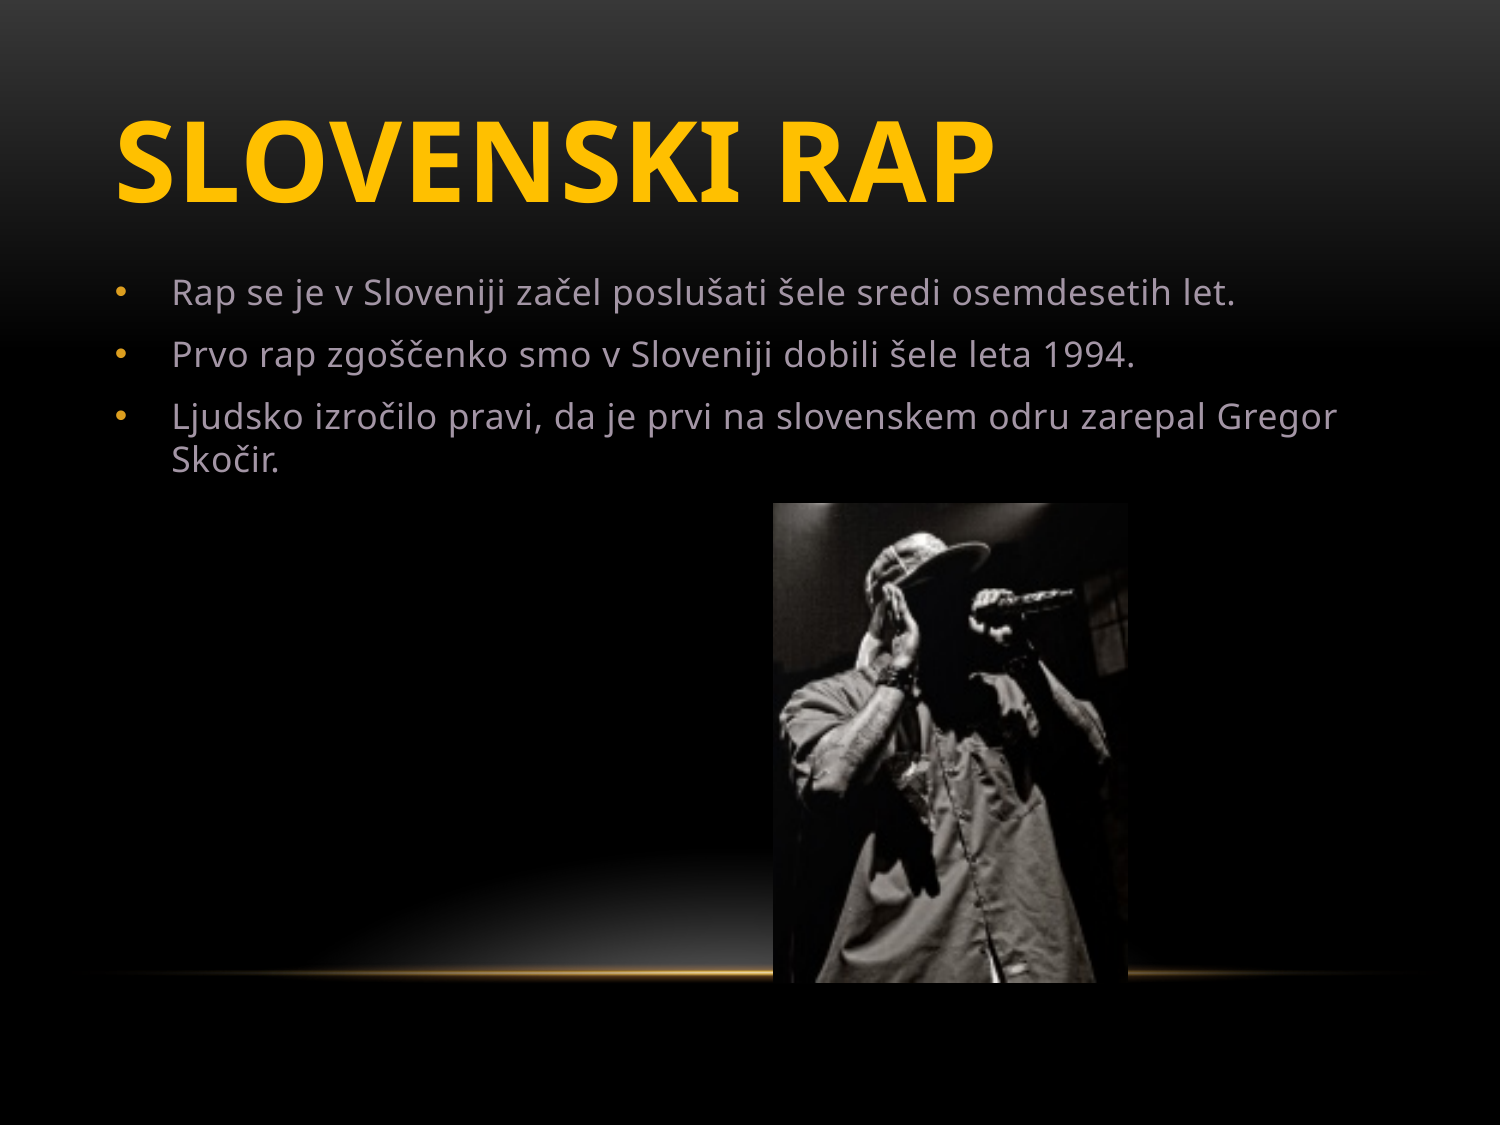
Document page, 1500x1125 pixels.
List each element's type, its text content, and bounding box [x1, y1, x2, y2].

picture [0, 0, 1500, 1125]
list Rap se je v Sloveniji začel poslušati šele sredi osemdesetih let. Prvo rap zgoščenko smo v Sloveniji dobili šele leta 1994. Ljudsko izročilo pravi, da je prvi na slovenskem odru zarepal Gregor Skočir. [99, 262, 1400, 938]
title SLOVENSKI RAP [99, 45, 1400, 233]
